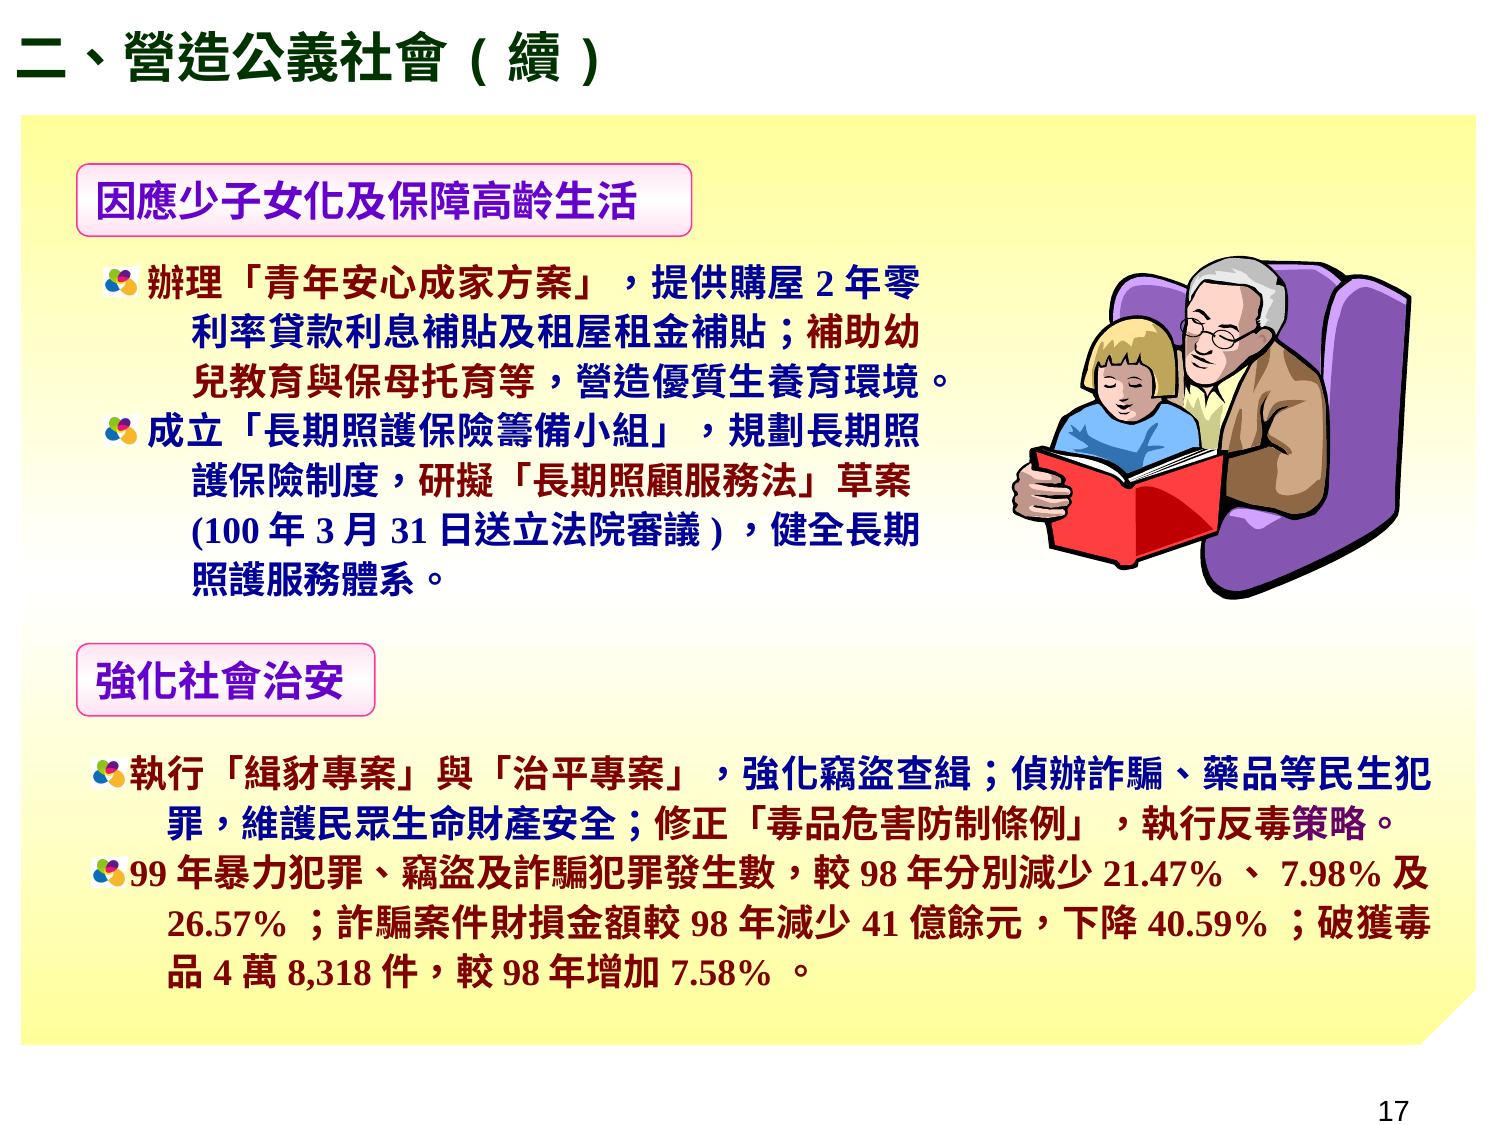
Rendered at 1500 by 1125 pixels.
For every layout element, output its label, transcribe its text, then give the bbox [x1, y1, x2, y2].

text_box 執行「緝豺專案」與「治平專案」，強化竊盜查緝；偵辦詐騙、藥品等民生犯罪，維護民眾生命財產安全；修正「毒品危害防制條例」，執行反毒策略。 99年暴力犯罪、竊盜及詐騙犯罪發生數，較98年分別減少21.47%、7.98%及26.57%；詐騙案件財損金額較98年減少41億餘元，下降40.59%；破獲毒品4萬8,318件，較98年增加7.58%。 [77, 738, 1447, 1010]
text_box 辦理「青年安心成家方案」，提供購屋2年零利率貸款利息補貼及租屋租金補貼；補助幼兒教育與保母托育等，營造優質生養育環境。 成立「長期照護保險籌備小組」，規劃長期照護保險制度，研擬「長期照顧服務法」草案(100年3月31日送立法院審議)，健全長期照護服務體系。 [88, 247, 936, 601]
text_box 因應少子女化及保障高齡生活 [76, 163, 692, 237]
text_box 強化社會治安 [76, 643, 375, 716]
text_box 二、營造公義社會(續) [14, 23, 656, 110]
text_box [20, 115, 1477, 1046]
picture [1009, 254, 1412, 602]
text_box [1362, 1084, 1500, 1125]
